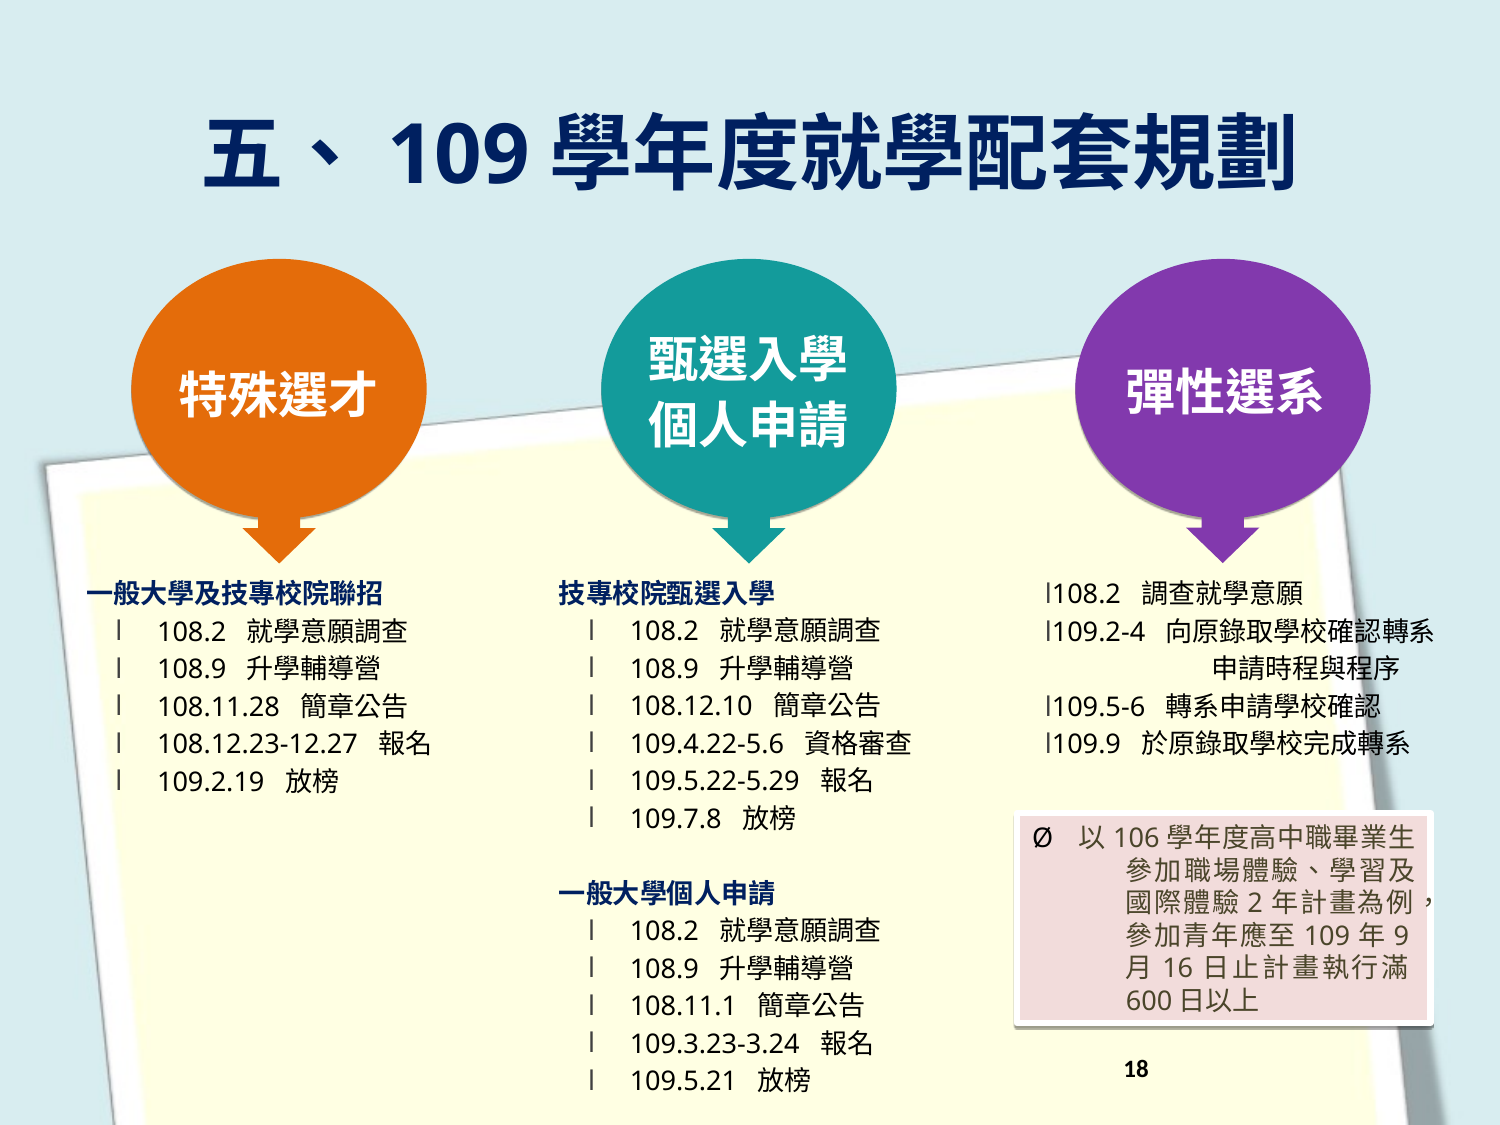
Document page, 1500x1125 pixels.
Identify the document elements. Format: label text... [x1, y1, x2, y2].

text_box 108.2 調查就學意願 109.2-4 向原錄取學校確認轉系 申請時程與程序 109.5-6 轉系申請學校確認 109.9 於原錄取學校完成轉系 [986, 564, 1459, 783]
text_box 技專校院甄選入學 108.2 就學意願調查 108.9 升學輔導營 108.12.10 簡章公告 109.4.22-5.6 資格審查 109.5.22-5.29 報名 109.7.8 放榜 一般大學個人申請 108.2 就學意願調查 108.9 升學輔導營 108.11.1 簡章公告 109.3.23-3.24 報名 109.5.21 放榜 [543, 563, 958, 1031]
text_box 18 [1108, 1037, 1459, 1098]
text_box 甄選入學 個人申請 [595, 314, 903, 461]
text_box [139, 431, 419, 564]
text_box [626, 461, 872, 563]
text_box [628, 258, 870, 314]
text_box 一般大學及技專校院聯招 108.2 就學意願調查 108.9 升學輔導營 108.11.28 簡章公告 108.12.23-12.27 報名 109.2.19 放榜 [71, 564, 485, 1026]
text_box 以106學年度高中職畢業生參加職場體驗、學習及國際體驗2年計畫為例，參加青年應至109年9月16日止計畫執行滿600日以上 [1016, 814, 1431, 1022]
text_box 彈性選系 [1071, 347, 1380, 428]
text_box 特殊選才 [95, 350, 463, 431]
text_box 五、109學年度就學配套規劃 [0, 92, 1500, 188]
text_box [1082, 428, 1364, 564]
text_box [1083, 258, 1363, 347]
text_box [138, 258, 420, 350]
